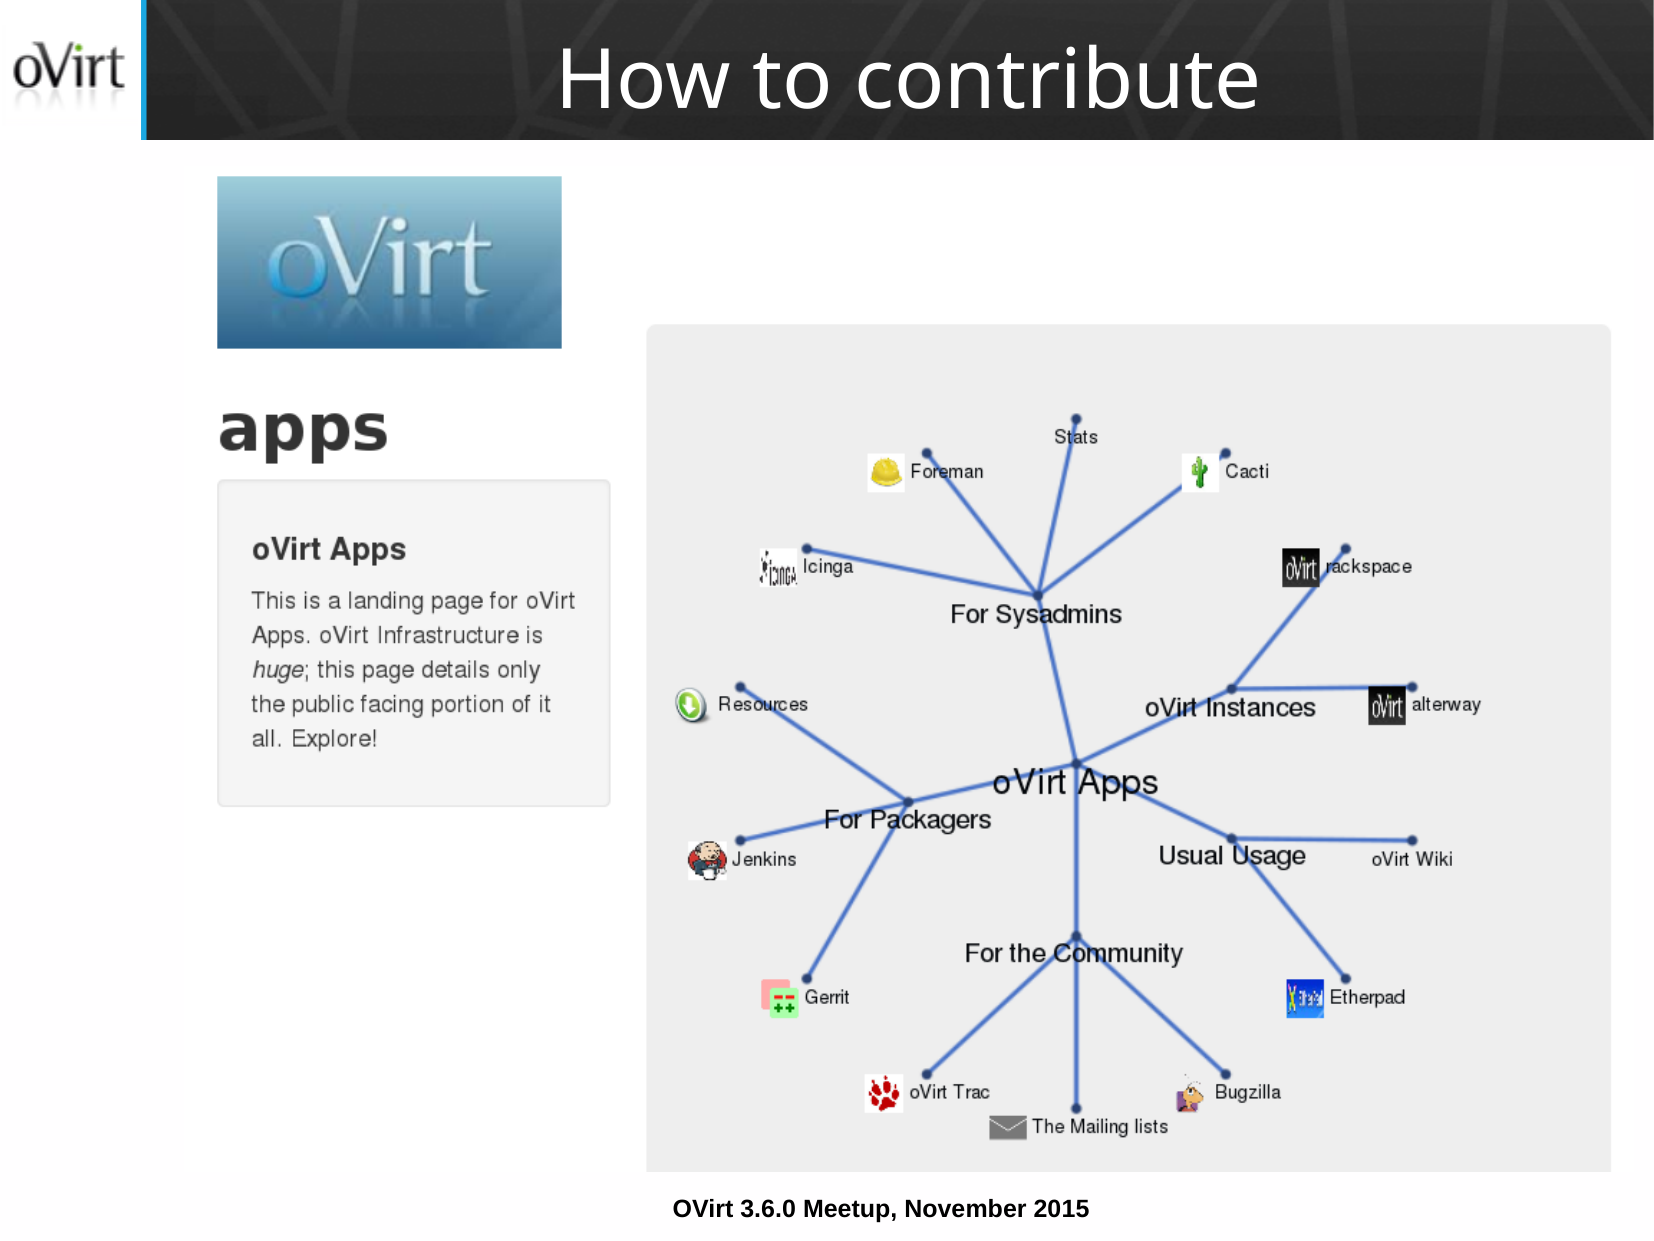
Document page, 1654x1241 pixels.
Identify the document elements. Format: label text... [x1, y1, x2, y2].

title How to contribute [164, 18, 1653, 119]
picture [183, 166, 1634, 1172]
picture [0, 0, 1654, 140]
